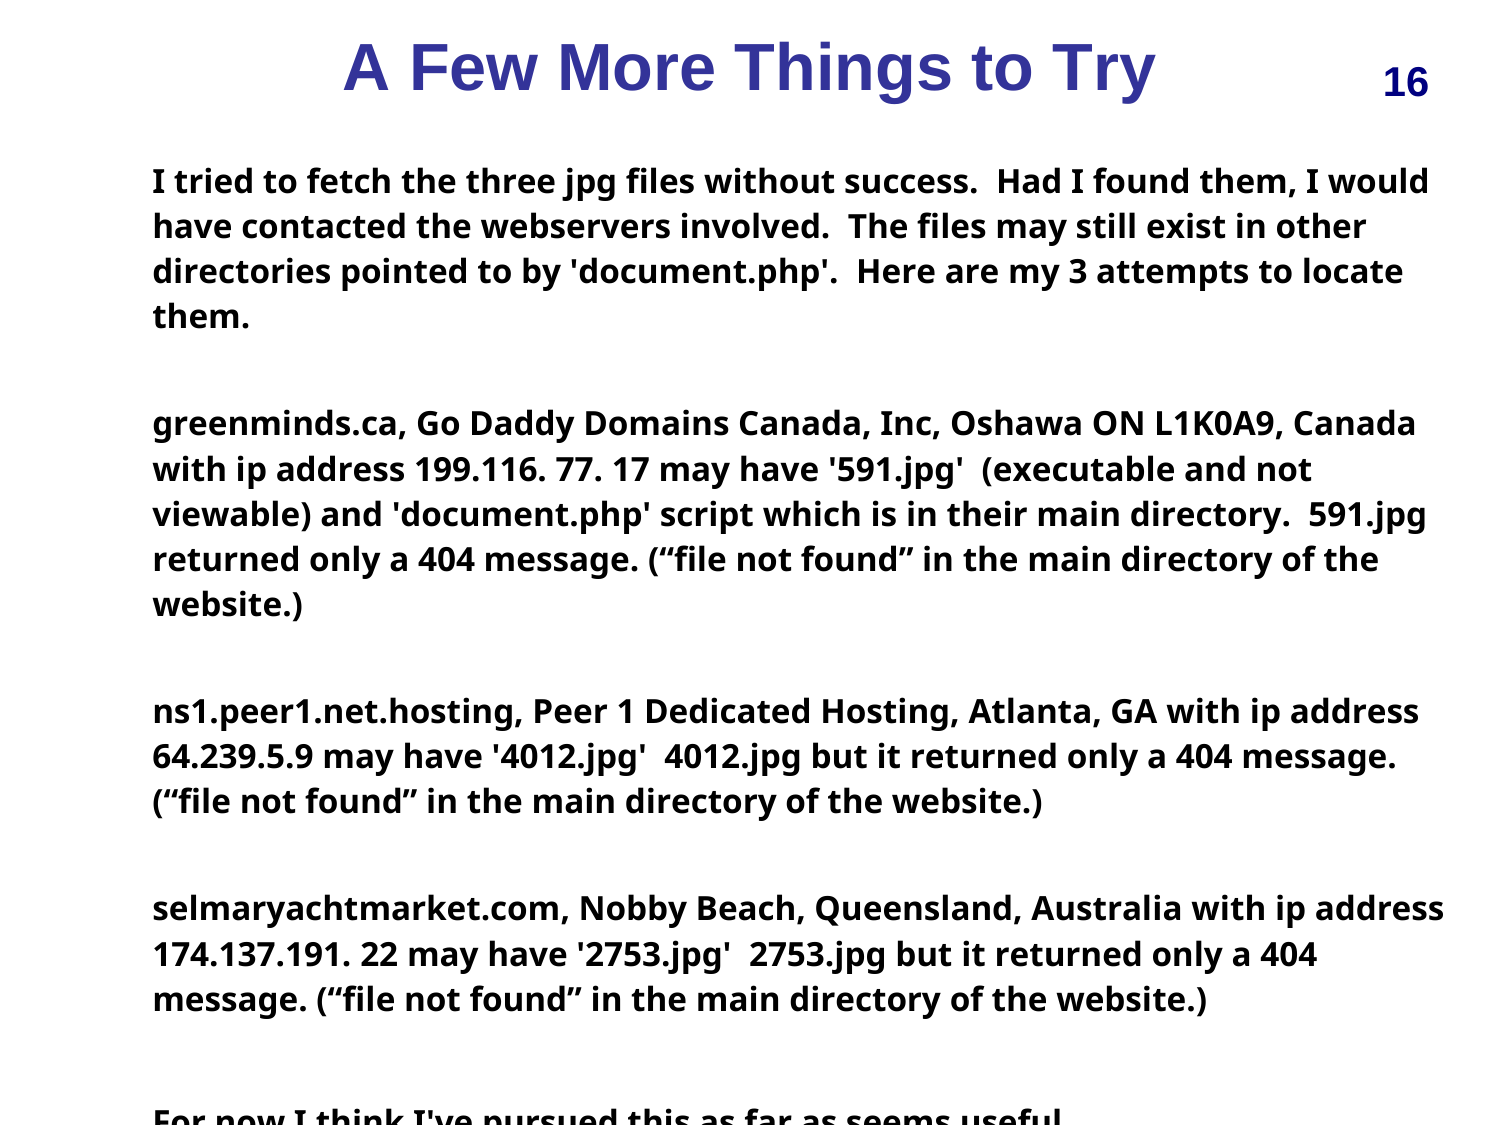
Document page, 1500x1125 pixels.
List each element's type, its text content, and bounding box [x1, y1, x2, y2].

title A Few More Things to Try [150, 22, 1351, 113]
list I tried to fetch the three jpg files without success. Had I found them, I would have contacted the webservers involved. The files may still exist in other directories pointed to by 'document.php'. Here are my 3 attempts to locate them. greenminds.ca, Go Daddy Domains Canada, Inc, Oshawa ON L1K0A9, Canada with ip address 199.116. 77. 17 may have '591.jpg' (executable and not viewable) and 'document.php' script which is in their main directory. 591.jpg returned only a 404 message. (“file not found” in the main directory of the website.) ns1.peer1.net.hosting, Peer 1 Dedicated Hosting, Atlanta, GA with ip address 64.239.5.9 may have '4012.jpg' 4012.jpg but it returned only a 404 message. (“file not found” in the main directory of the website.) selmaryachtmarket.com, Nobby Beach, Queensland, Australia with ip address 174.137.191. 22 may have '2753.jpg' 2753.jpg but it returned only a 404 message. (“file not found” in the main directory of the website.) For now I think I've pursued this as far as seems useful. [75, 149, 1463, 1013]
text_box 16 [1350, 47, 1463, 113]
